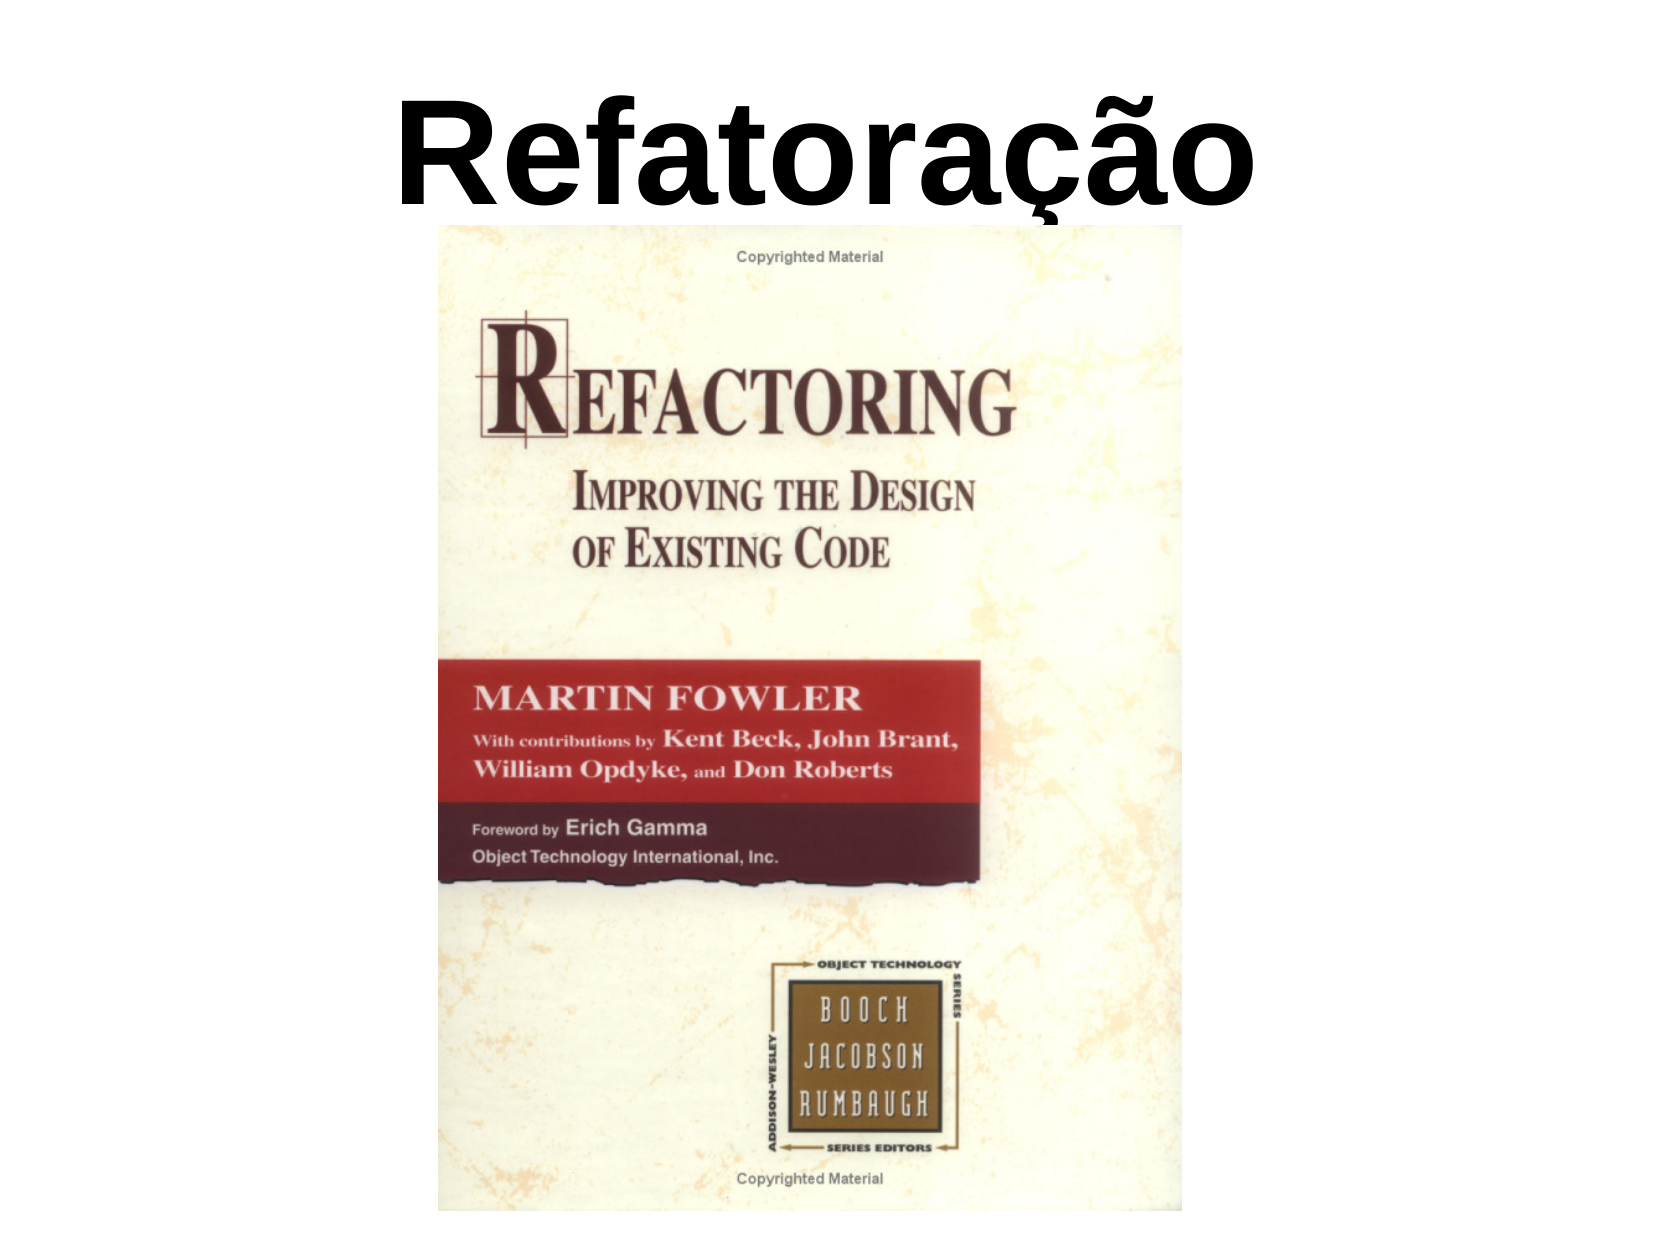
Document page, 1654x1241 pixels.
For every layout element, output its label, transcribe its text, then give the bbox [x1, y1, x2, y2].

picture [438, 225, 1182, 1211]
title Refatoração [82, 49, 1571, 257]
